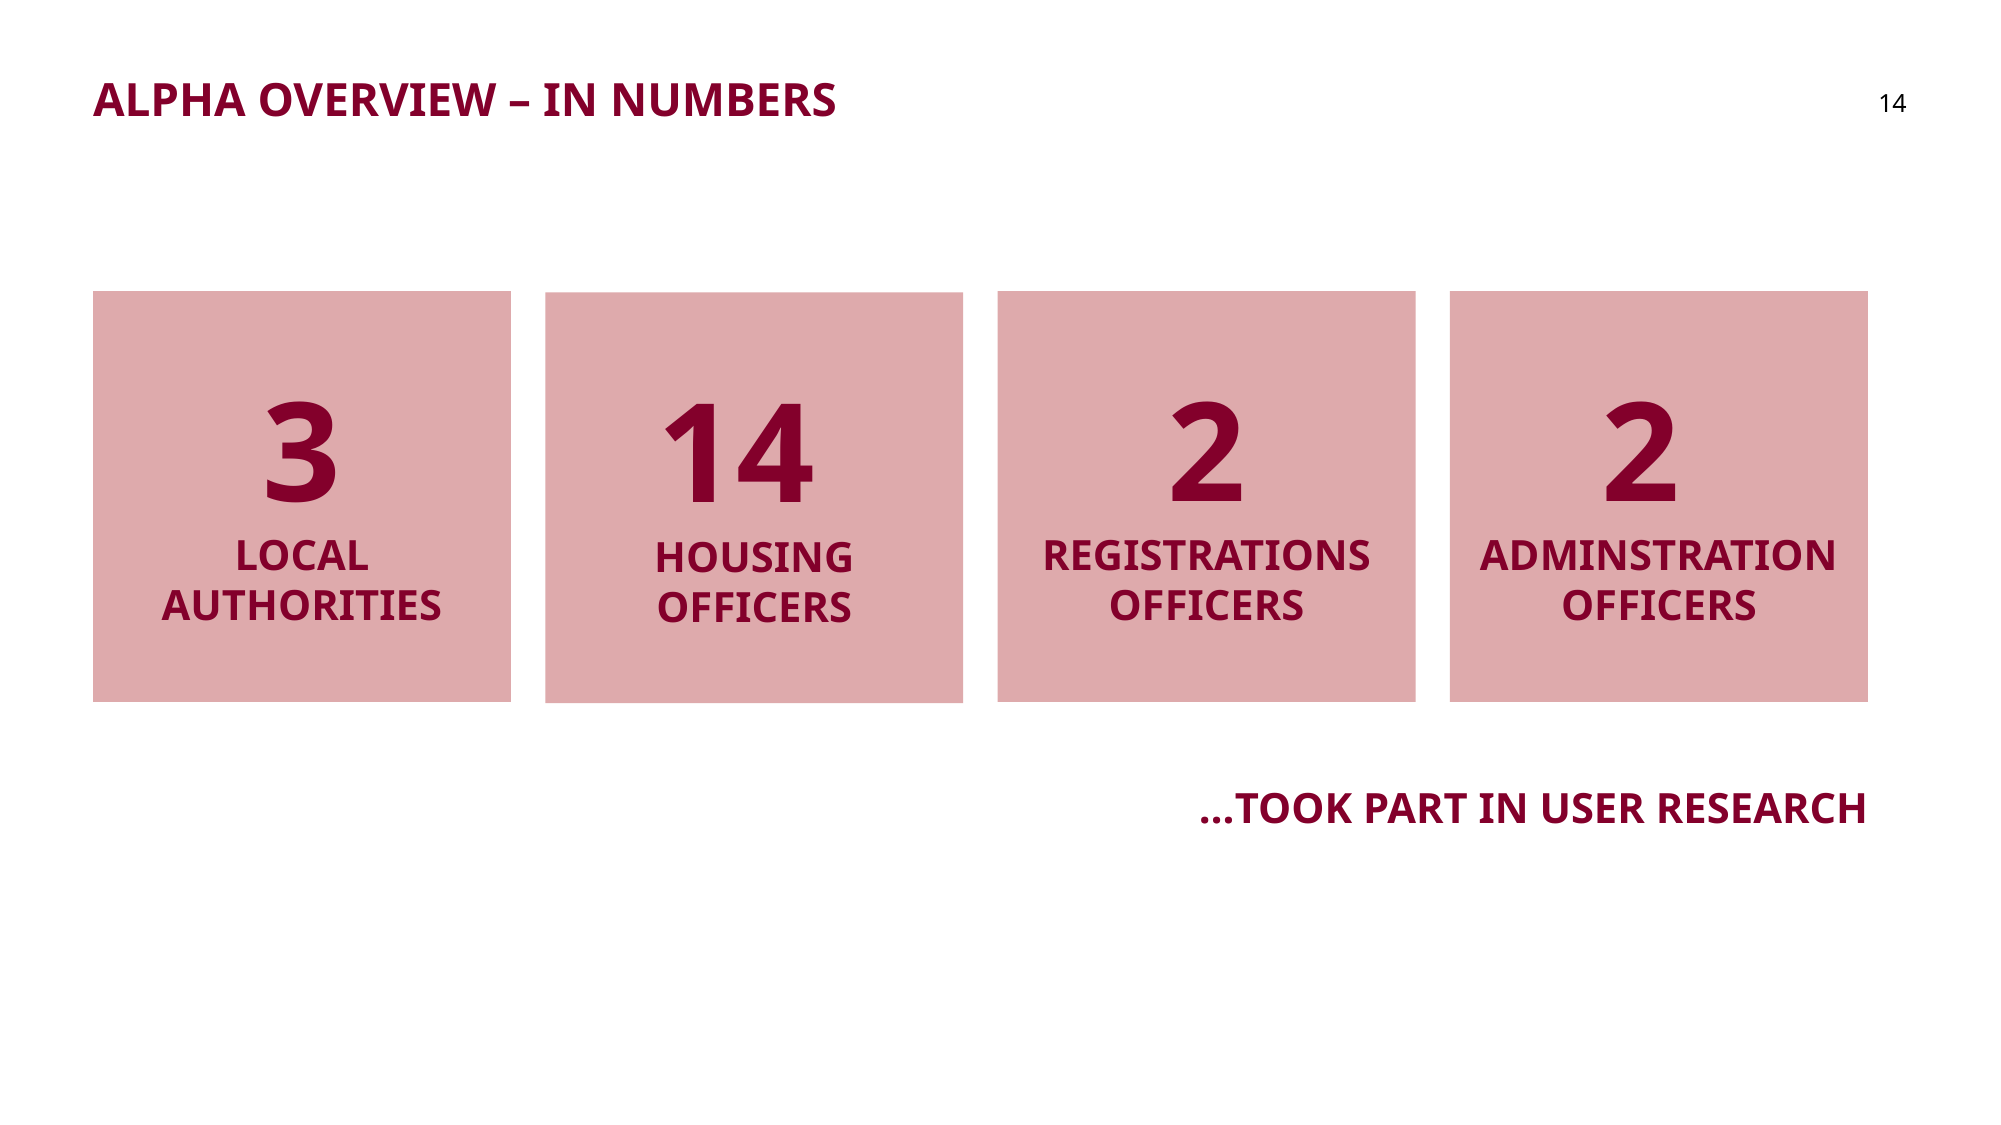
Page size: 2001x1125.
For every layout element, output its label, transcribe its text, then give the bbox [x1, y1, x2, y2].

list …TOOK PART IN USER RESEARCH [594, 781, 1868, 894]
title ALPHA OVERVIEW – IN NUMBERS [93, 70, 1809, 215]
text_box 2 ADMINSTRATION OFFICERS [1449, 291, 1868, 702]
text_box 14 HOUSING OFFICERS [545, 292, 964, 704]
text_box 3 LOCAL AUTHORITIES [93, 291, 511, 702]
slide_number 1 [1850, 87, 1907, 148]
text_box 2 REGISTRATIONS OFFICERS [997, 291, 1416, 702]
